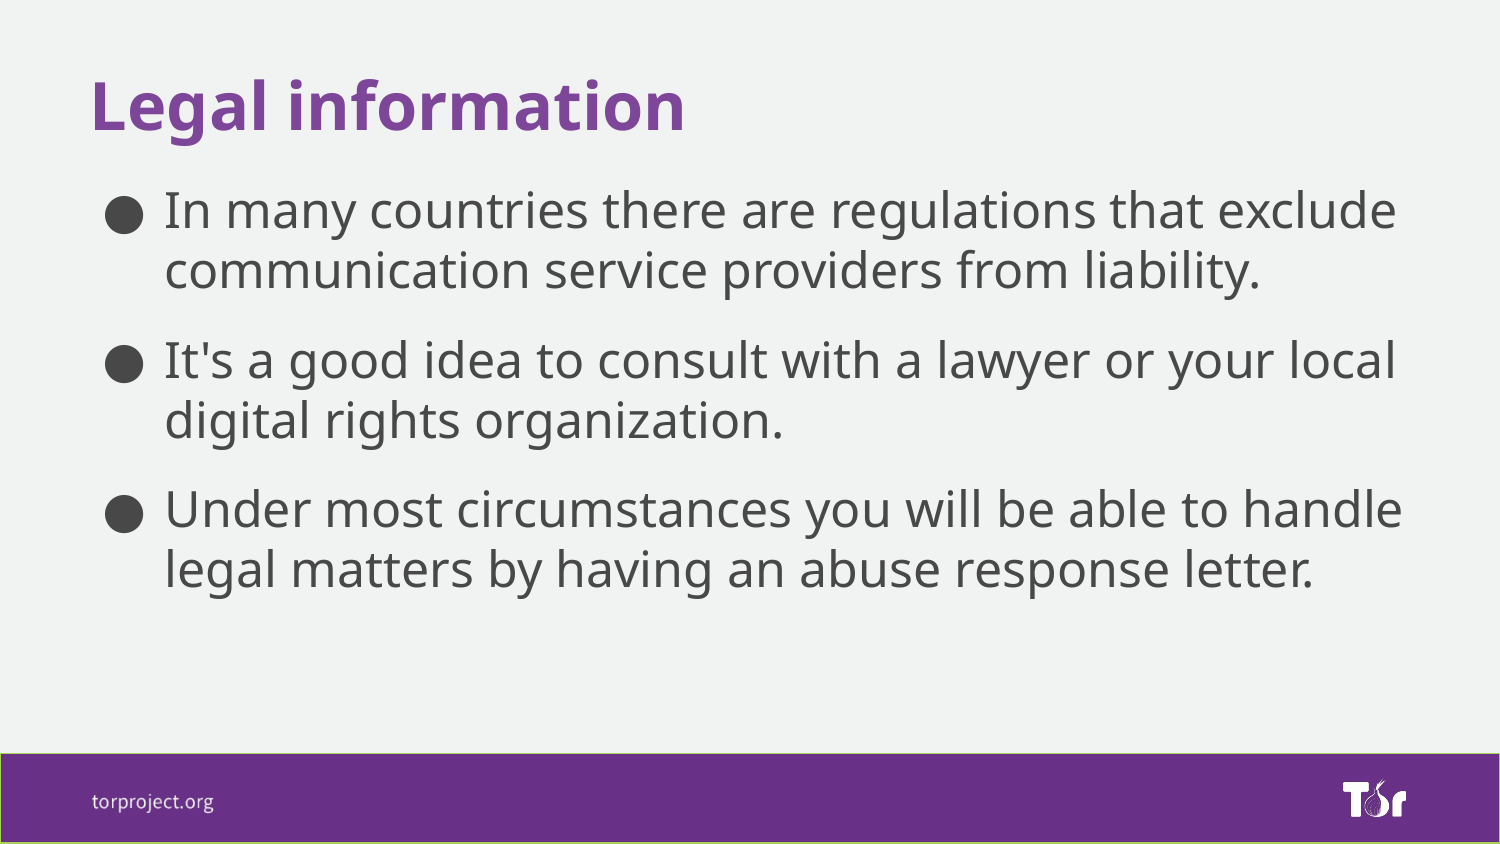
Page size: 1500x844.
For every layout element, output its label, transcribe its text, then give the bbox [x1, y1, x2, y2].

picture [75, 780, 604, 821]
text_box In many countries there are regulations that exclude communication service providers from liability. It's a good idea to consult with a lawyer or your local digital rights organization. Under most circumstances you will be able to handle legal matters by having an abuse response letter. [75, 171, 1425, 728]
text_box Legal information [75, 33, 1425, 171]
picture [1343, 778, 1406, 817]
